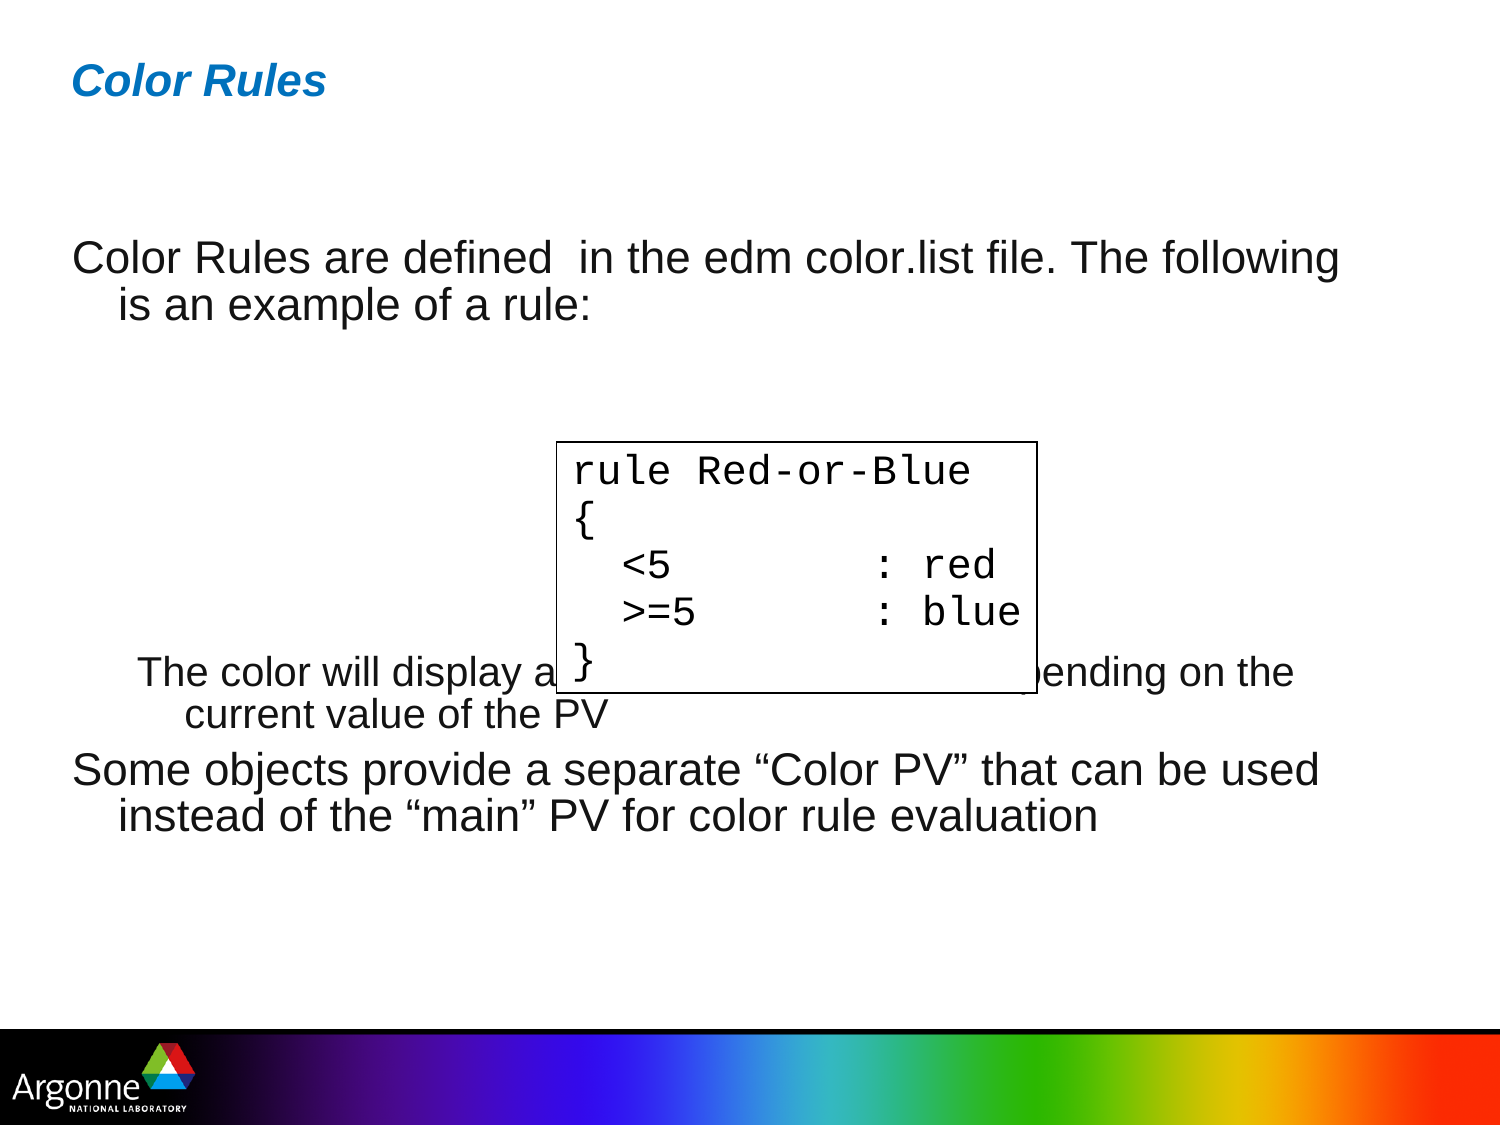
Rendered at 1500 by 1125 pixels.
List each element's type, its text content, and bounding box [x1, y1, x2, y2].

list Color Rules are defined in the edm color.list file. The following is an example of a rule: The color will display as either “red” or “blue” depending on the current value of the PV Some objects provide a separate “Color PV” that can be used instead of the “main” PV for color rule evaluation [56, 229, 1359, 1027]
title Color Rules [55, 40, 1361, 125]
text_box rule Red-or-Blue { <5 : red >=5 : blue } [556, 441, 1037, 694]
picture [0, 1029, 1500, 1125]
